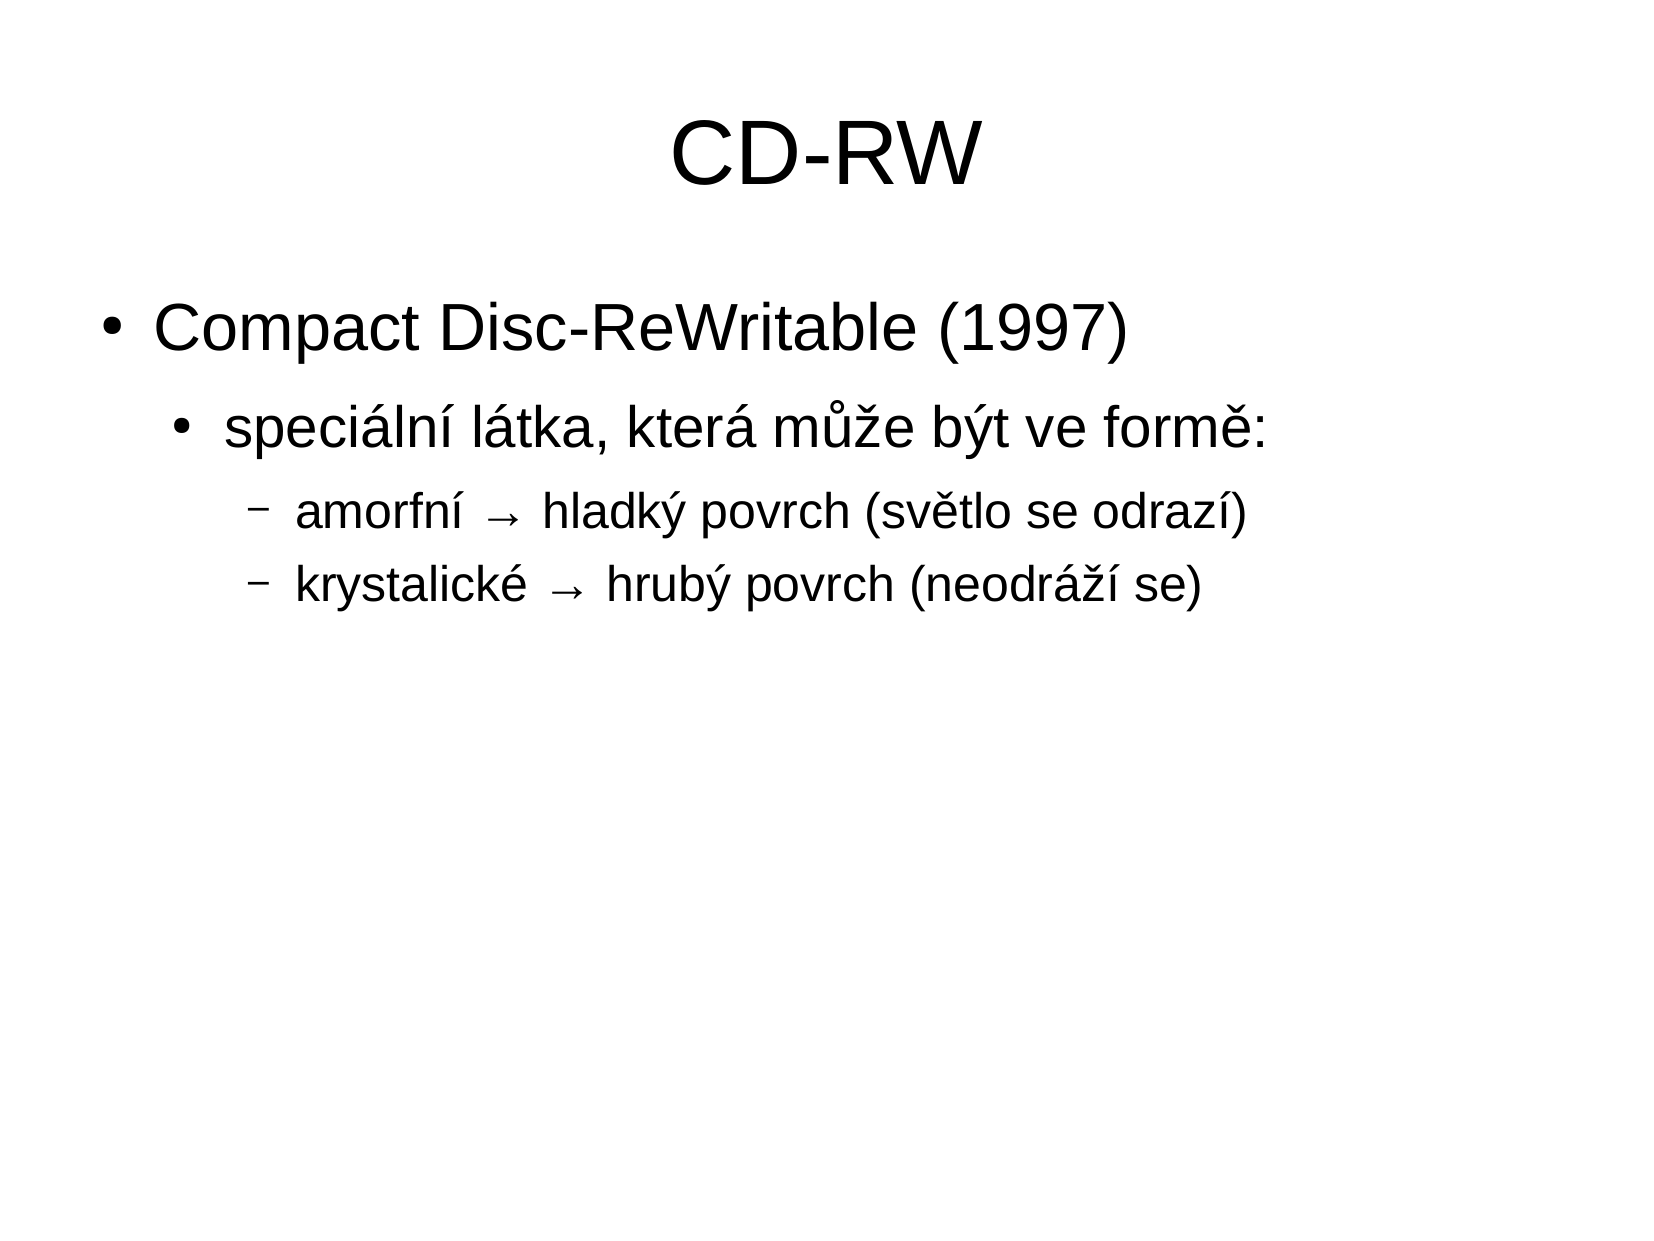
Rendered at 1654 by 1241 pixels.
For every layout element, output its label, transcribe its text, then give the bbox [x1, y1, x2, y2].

title CD-RW [82, 56, 1571, 250]
list Compact Disc-ReWritable (1997) speciální látka, která může být ve formě: amorfní → hladký povrch (světlo se odrazí) krystalické → hrubý povrch (neodráží se) [82, 290, 1571, 1094]
